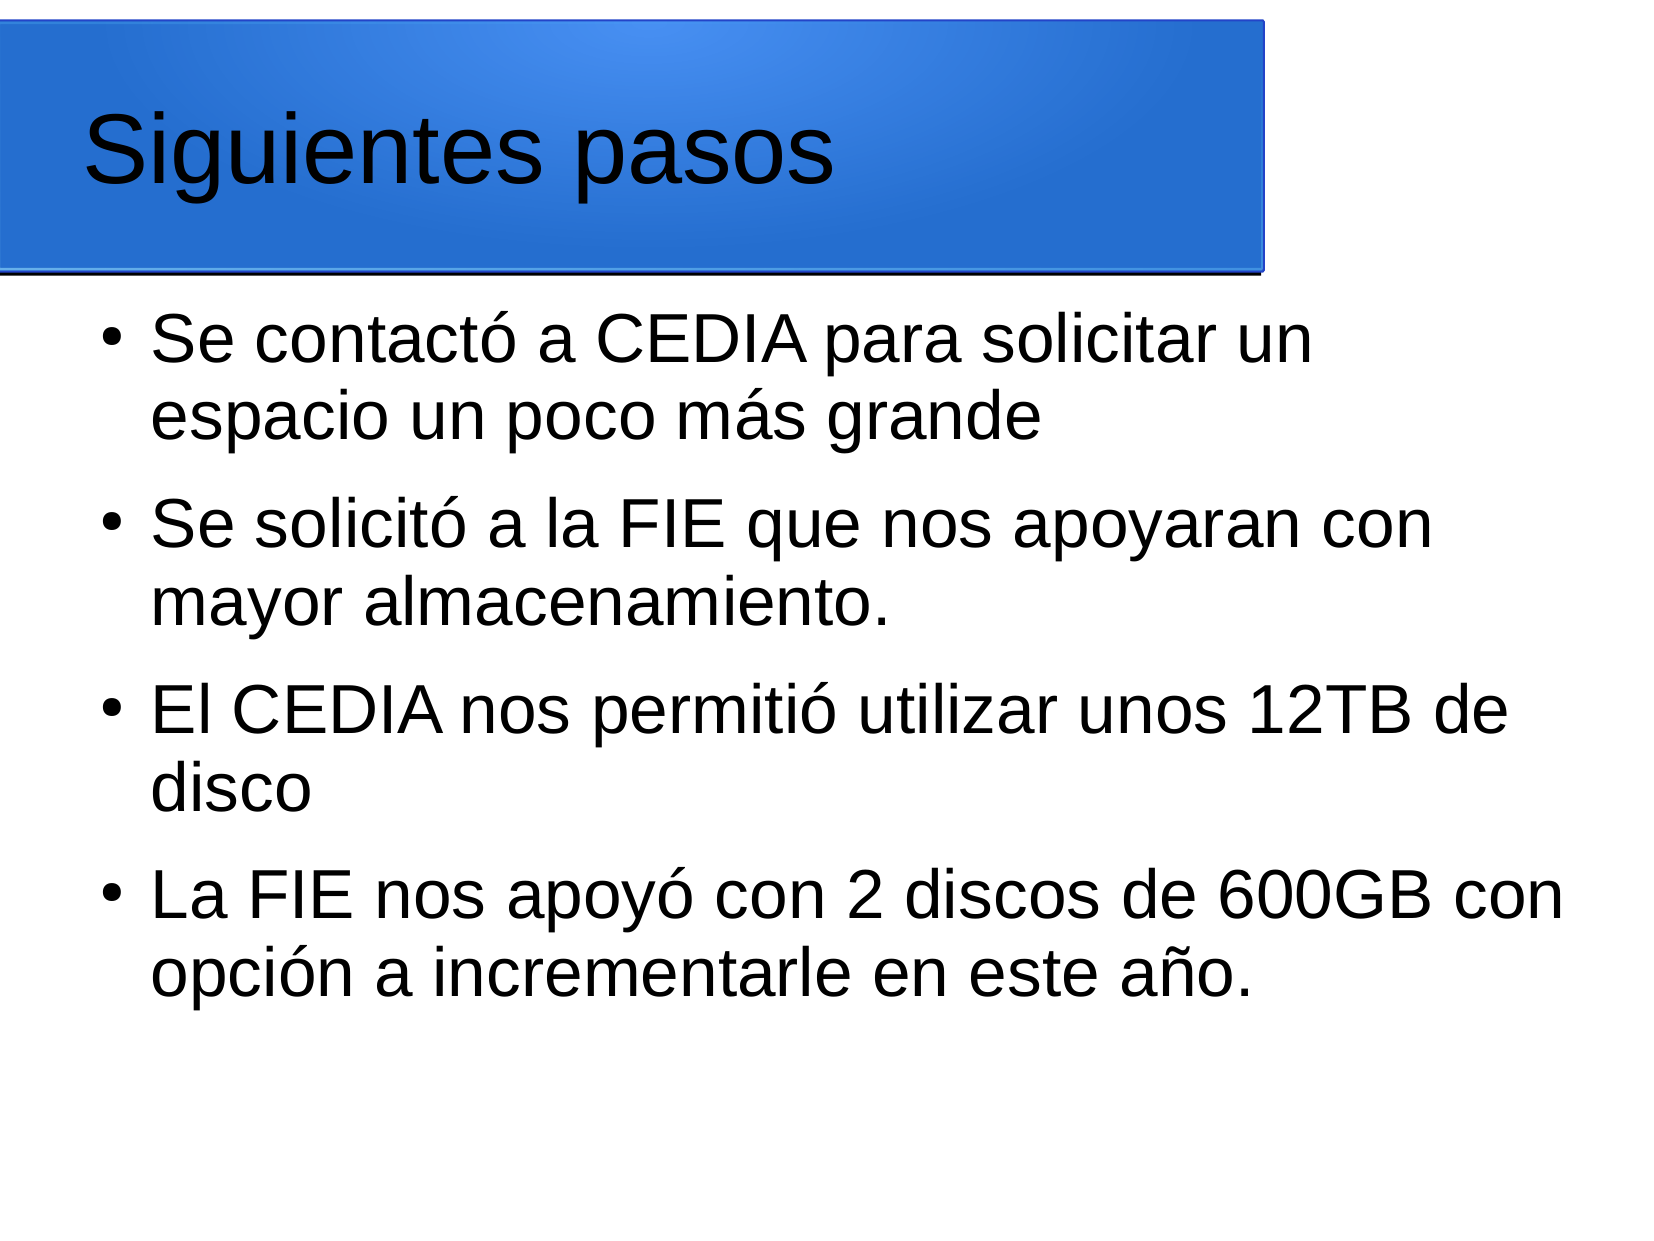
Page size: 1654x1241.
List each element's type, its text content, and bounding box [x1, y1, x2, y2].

list Se contactó a CEDIA para solicitar un espacio un poco más grande Se solicitó a la FIE que nos apoyaran con mayor almacenamiento. El CEDIA nos permitió utilizar unos 12TB de disco La FIE nos apoyó con 2 discos de 600GB con opción a incrementarle en este año. [82, 299, 1571, 1019]
title Siguientes pasos [82, 47, 1235, 252]
